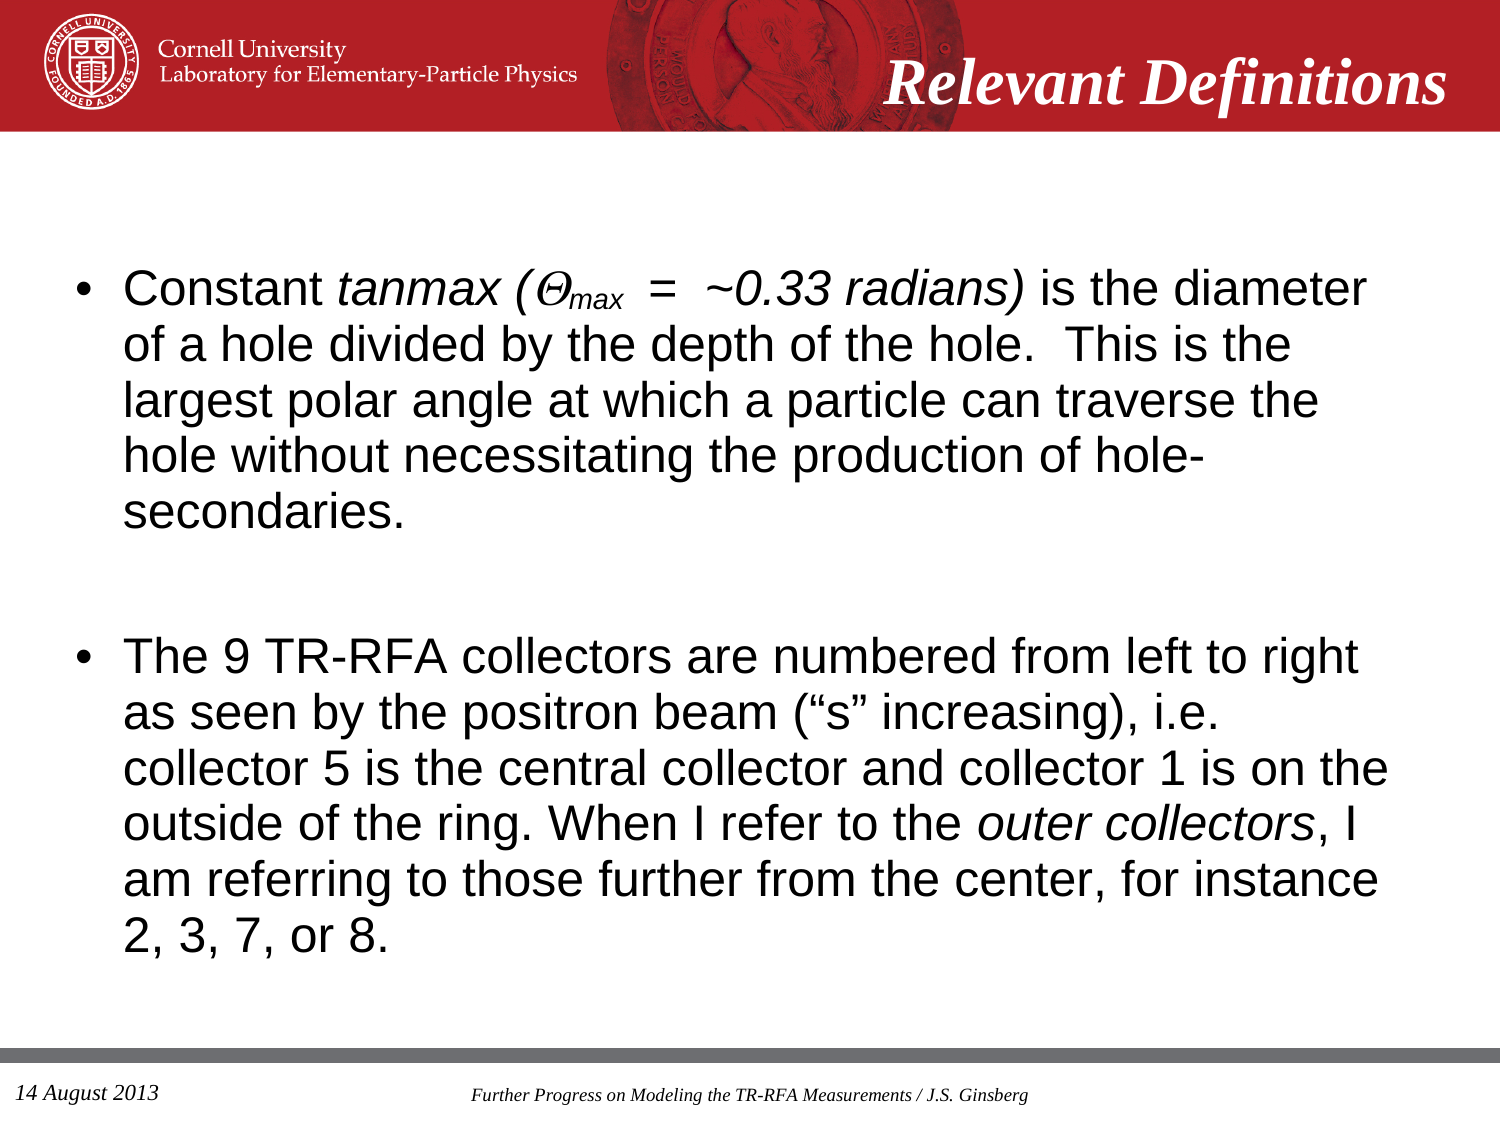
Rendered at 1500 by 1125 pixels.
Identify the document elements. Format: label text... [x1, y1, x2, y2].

picture [0, 0, 757, 132]
list Constant tanmax (Qmax = ~0.33 radians) is the diameter of a hole divided by the depth of the hole. This is the largest polar angle at which a particle can traverse the hole without necessitating the production of hole-secondaries. The 9 TR-RFA collectors are numbered from left to right as seen by the positron beam (“s” increasing), i.e. collector 5 is the central collector and collector 1 is on the outside of the ring. When I refer to the outer collectors, I am referring to those further from the center, for instance 2, 3, 7, or 8. [75, 187, 1417, 985]
title Relevant Definitions [757, 0, 1500, 197]
